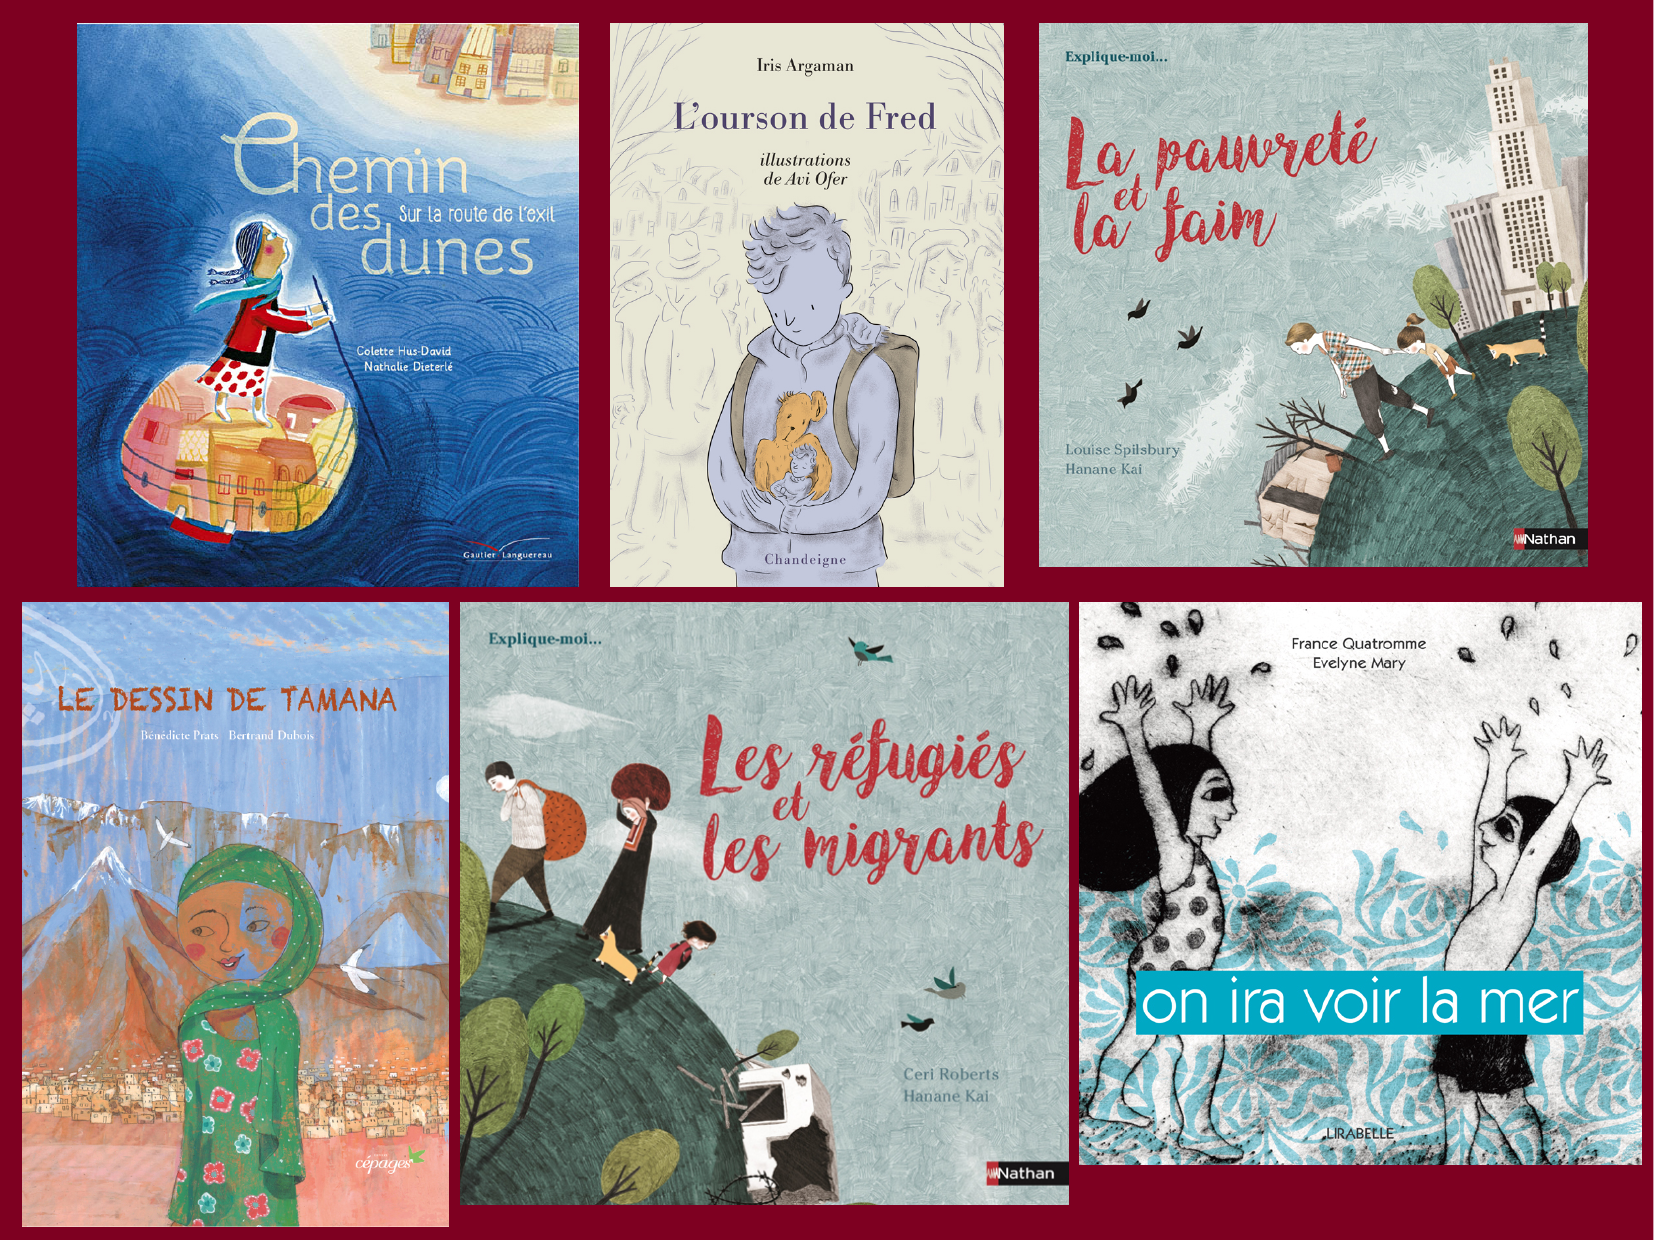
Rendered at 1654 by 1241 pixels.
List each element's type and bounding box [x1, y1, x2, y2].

picture [77, 23, 579, 587]
picture [610, 23, 1004, 587]
picture [22, 602, 449, 1227]
picture [1039, 23, 1588, 567]
picture [1079, 602, 1642, 1165]
picture [460, 602, 1069, 1205]
